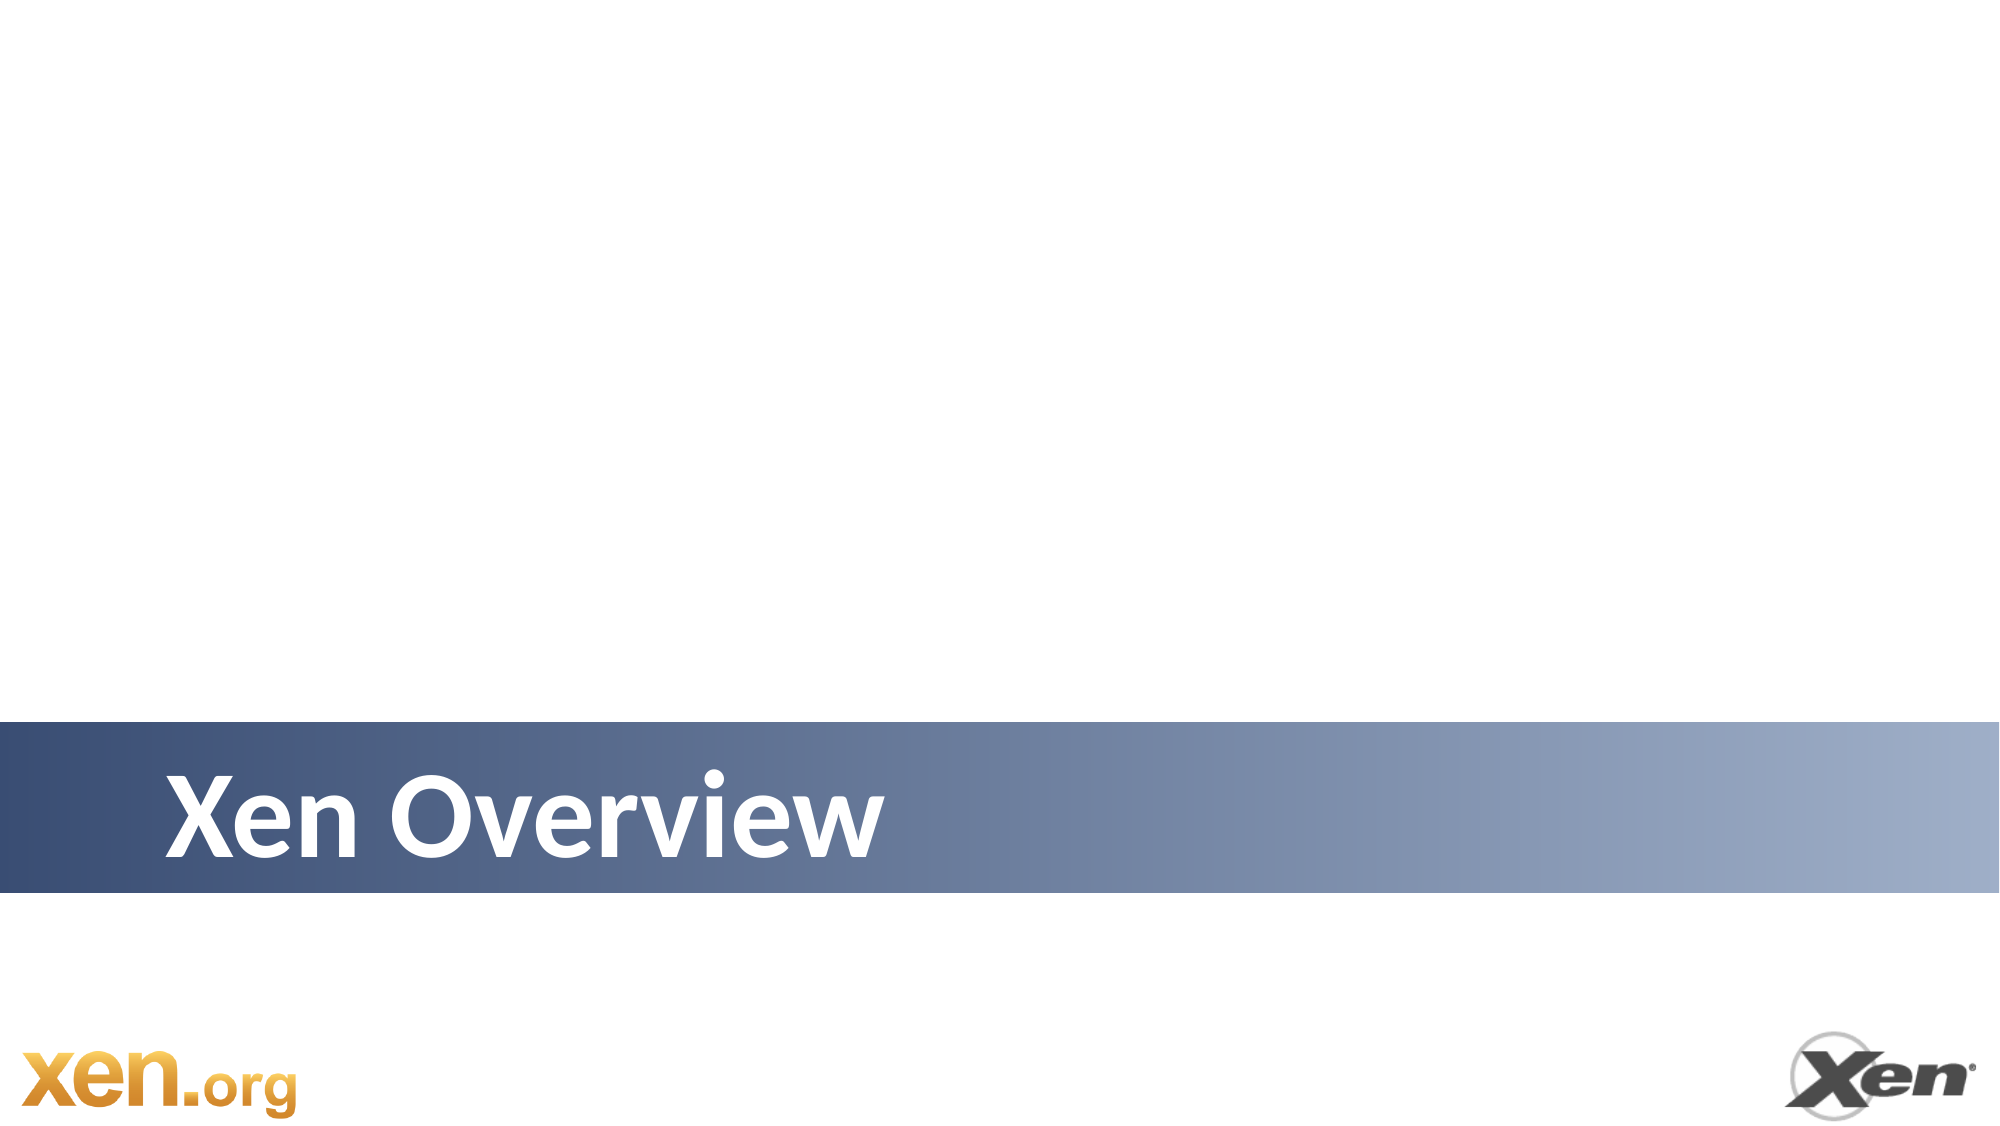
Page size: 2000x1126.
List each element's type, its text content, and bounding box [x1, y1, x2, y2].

title Xen Overview [149, 743, 1850, 871]
picture [19, 1051, 303, 1123]
table_cell Dom0 OS: CentOS, Debian, Fedora, NetBSD, OpenSuse, RHEL 5.x, Solaris 11, … [1779, 1030, 1989, 1126]
